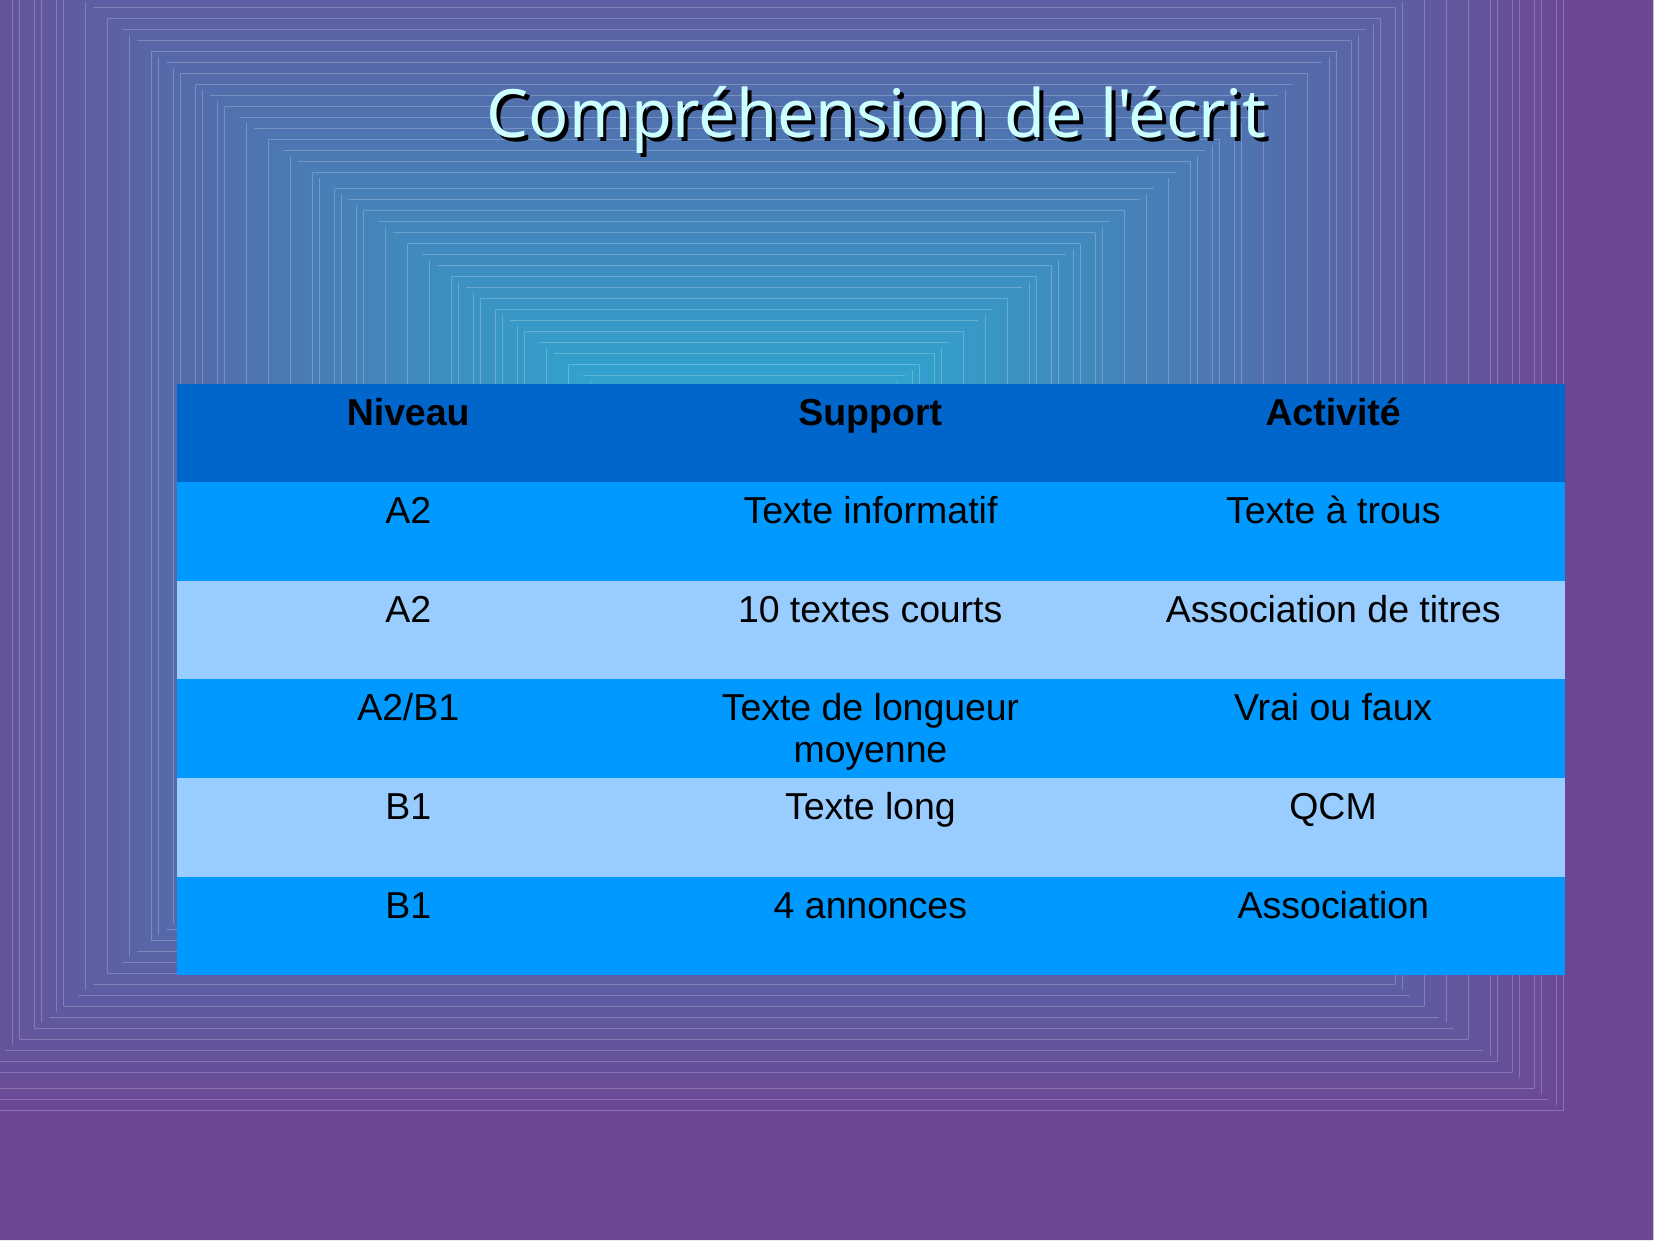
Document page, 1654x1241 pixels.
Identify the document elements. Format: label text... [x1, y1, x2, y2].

table_cell Vrai ou faux [1101, 679, 1565, 778]
table_header Activité [1101, 384, 1565, 482]
table_cell Association [1101, 877, 1565, 975]
table_cell 10 textes courts [639, 581, 1101, 679]
text_box Compréhension de l'écrit [236, 59, 1536, 152]
table_cell 4 annonces [639, 877, 1101, 975]
table_cell Texte informatif [639, 482, 1101, 581]
table_cell B1 [177, 778, 639, 877]
table_cell A2 [177, 581, 639, 679]
table_cell Texte de longueur moyenne [639, 679, 1101, 778]
table_header Support [639, 384, 1101, 482]
table_cell B1 [177, 877, 639, 975]
table_cell A2/B1 [177, 679, 639, 778]
table_cell Association de titres [1101, 581, 1565, 679]
table_cell QCM [1101, 778, 1565, 877]
table_cell A2 [177, 482, 639, 581]
table_cell Texte long [639, 778, 1101, 877]
table_header Niveau [177, 384, 639, 482]
table_cell Texte à trous [1101, 482, 1565, 581]
